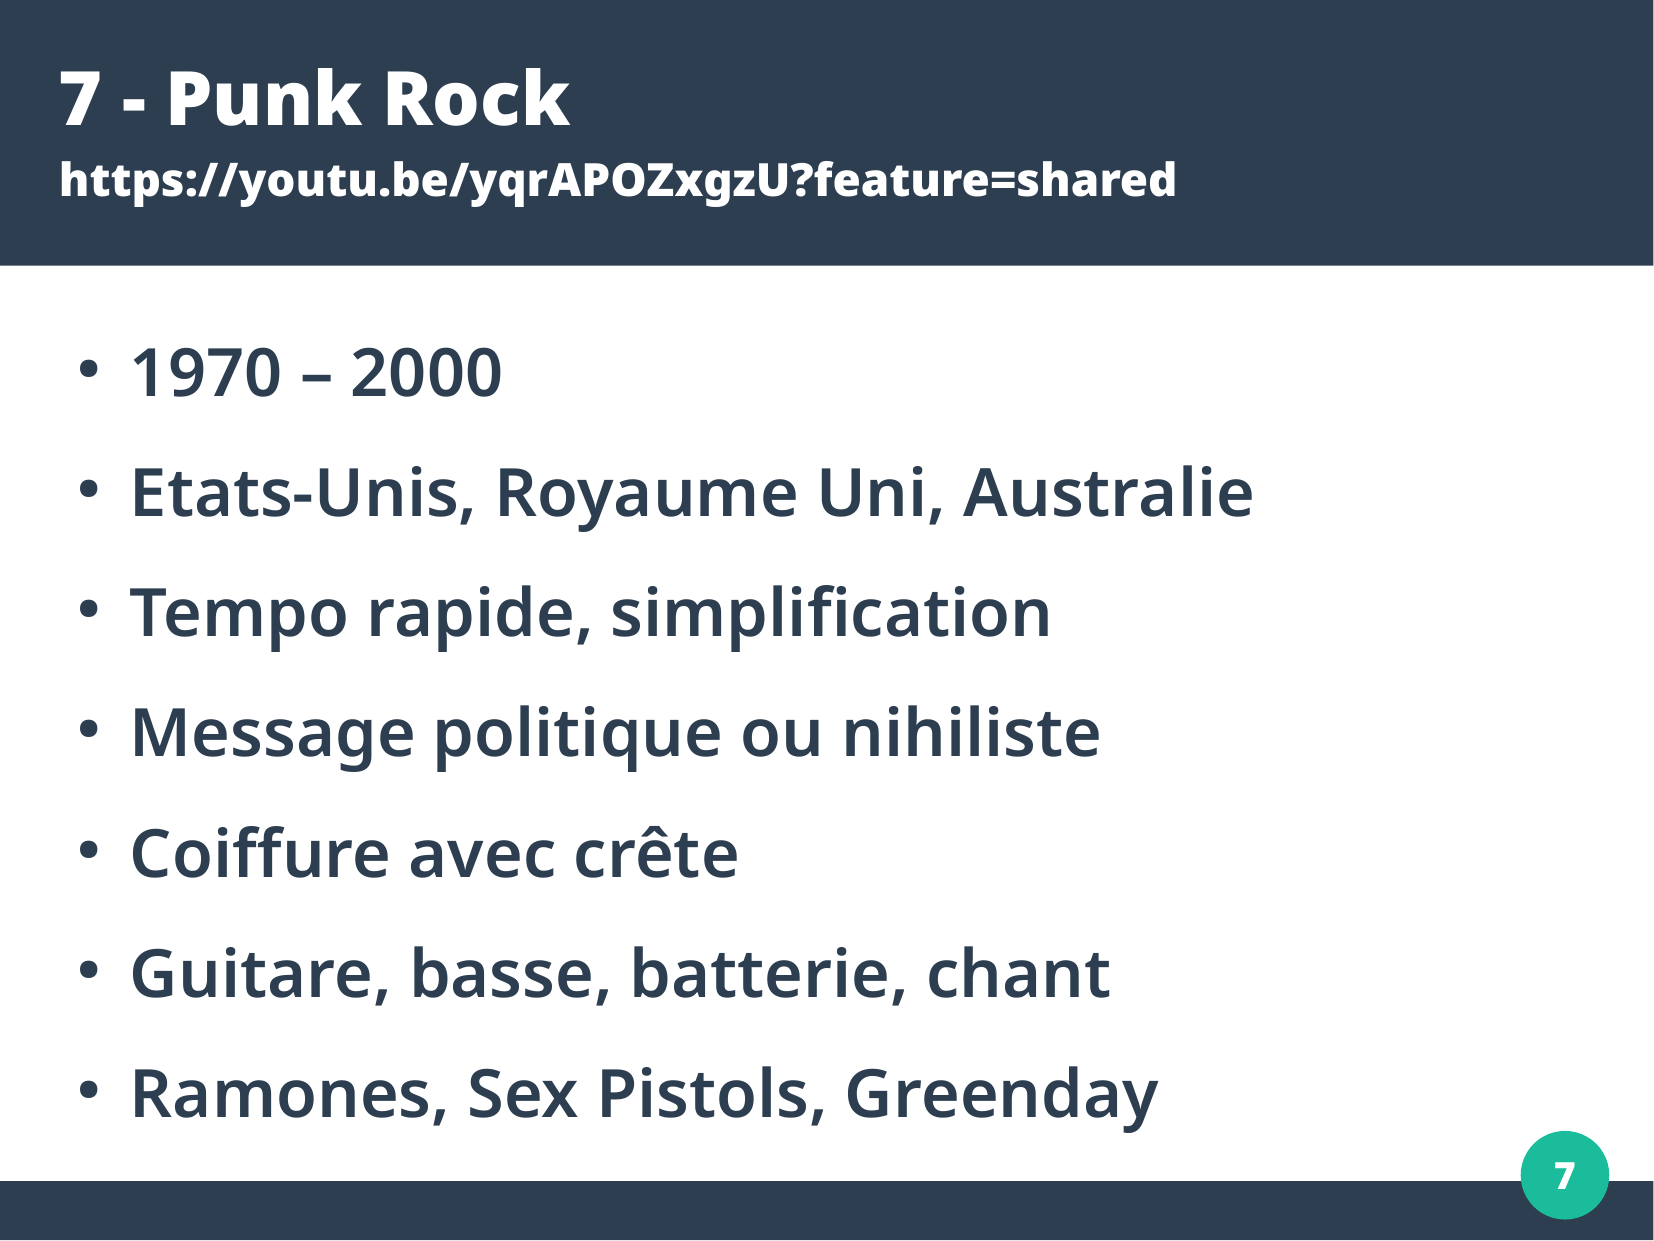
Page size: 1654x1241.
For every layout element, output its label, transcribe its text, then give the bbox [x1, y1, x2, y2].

list 1970 – 2000 Etats-Unis, Royaume Uni, Australie Tempo rapide, simplification Message politique ou nihiliste Coiffure avec crête Guitare, basse, batterie, chant Ramones, Sex Pistols, Greenday [59, 324, 1595, 1152]
title 7 - Punk Rock https://youtu.be/yqrAPOZxgzU?feature=shared [59, 49, 1595, 207]
